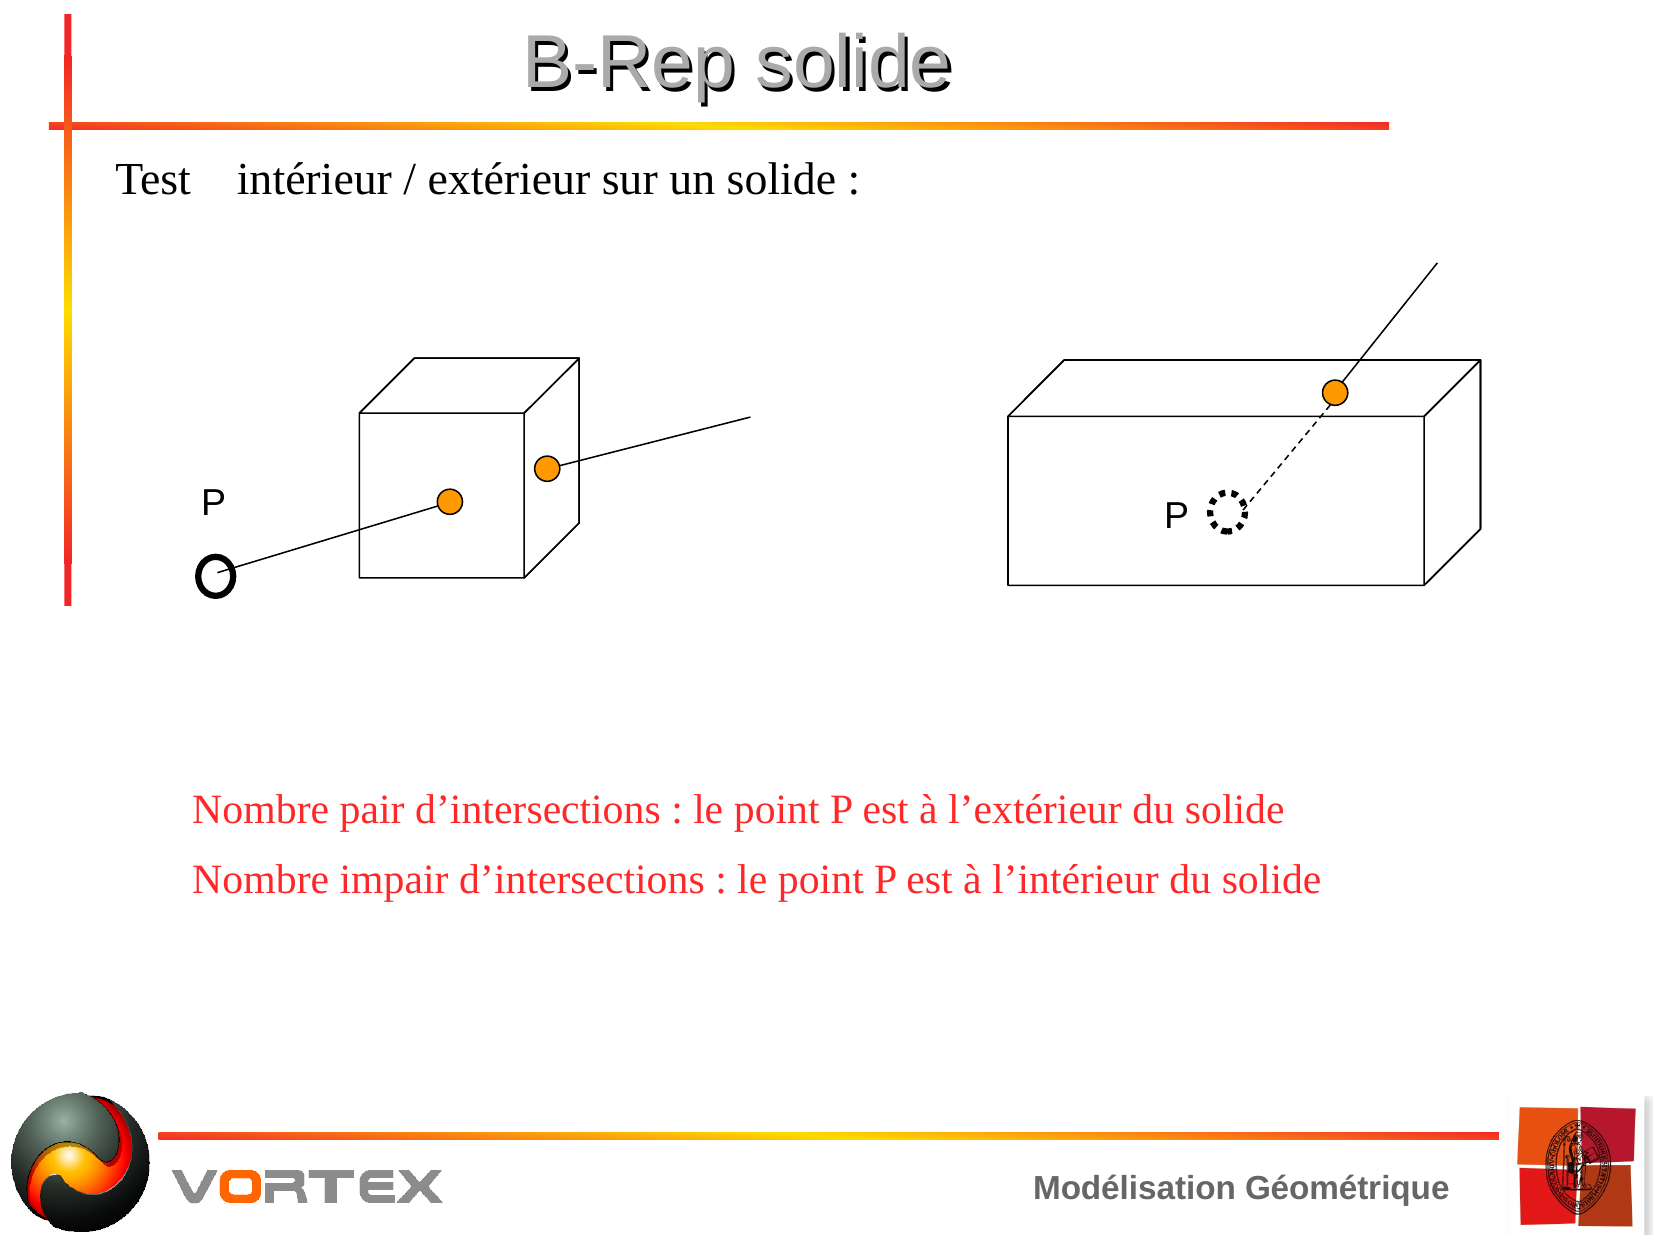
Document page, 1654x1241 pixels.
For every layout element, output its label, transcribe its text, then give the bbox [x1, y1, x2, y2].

text_box P [186, 473, 298, 557]
text_box P [1149, 486, 1261, 570]
picture [11, 1092, 443, 1232]
text_box [1322, 380, 1348, 406]
list Test intérieur / extérieur sur un solide : Nombre pair d’intersections : le point P est à l’extérieur du solide Nombre impair d’intersections : le point P est à l’intérieur du solide [97, 153, 1571, 1109]
picture [1505, 1096, 1653, 1235]
text_box [437, 489, 463, 515]
text_box [534, 456, 560, 482]
title B-Rep solide [82, 4, 1392, 120]
